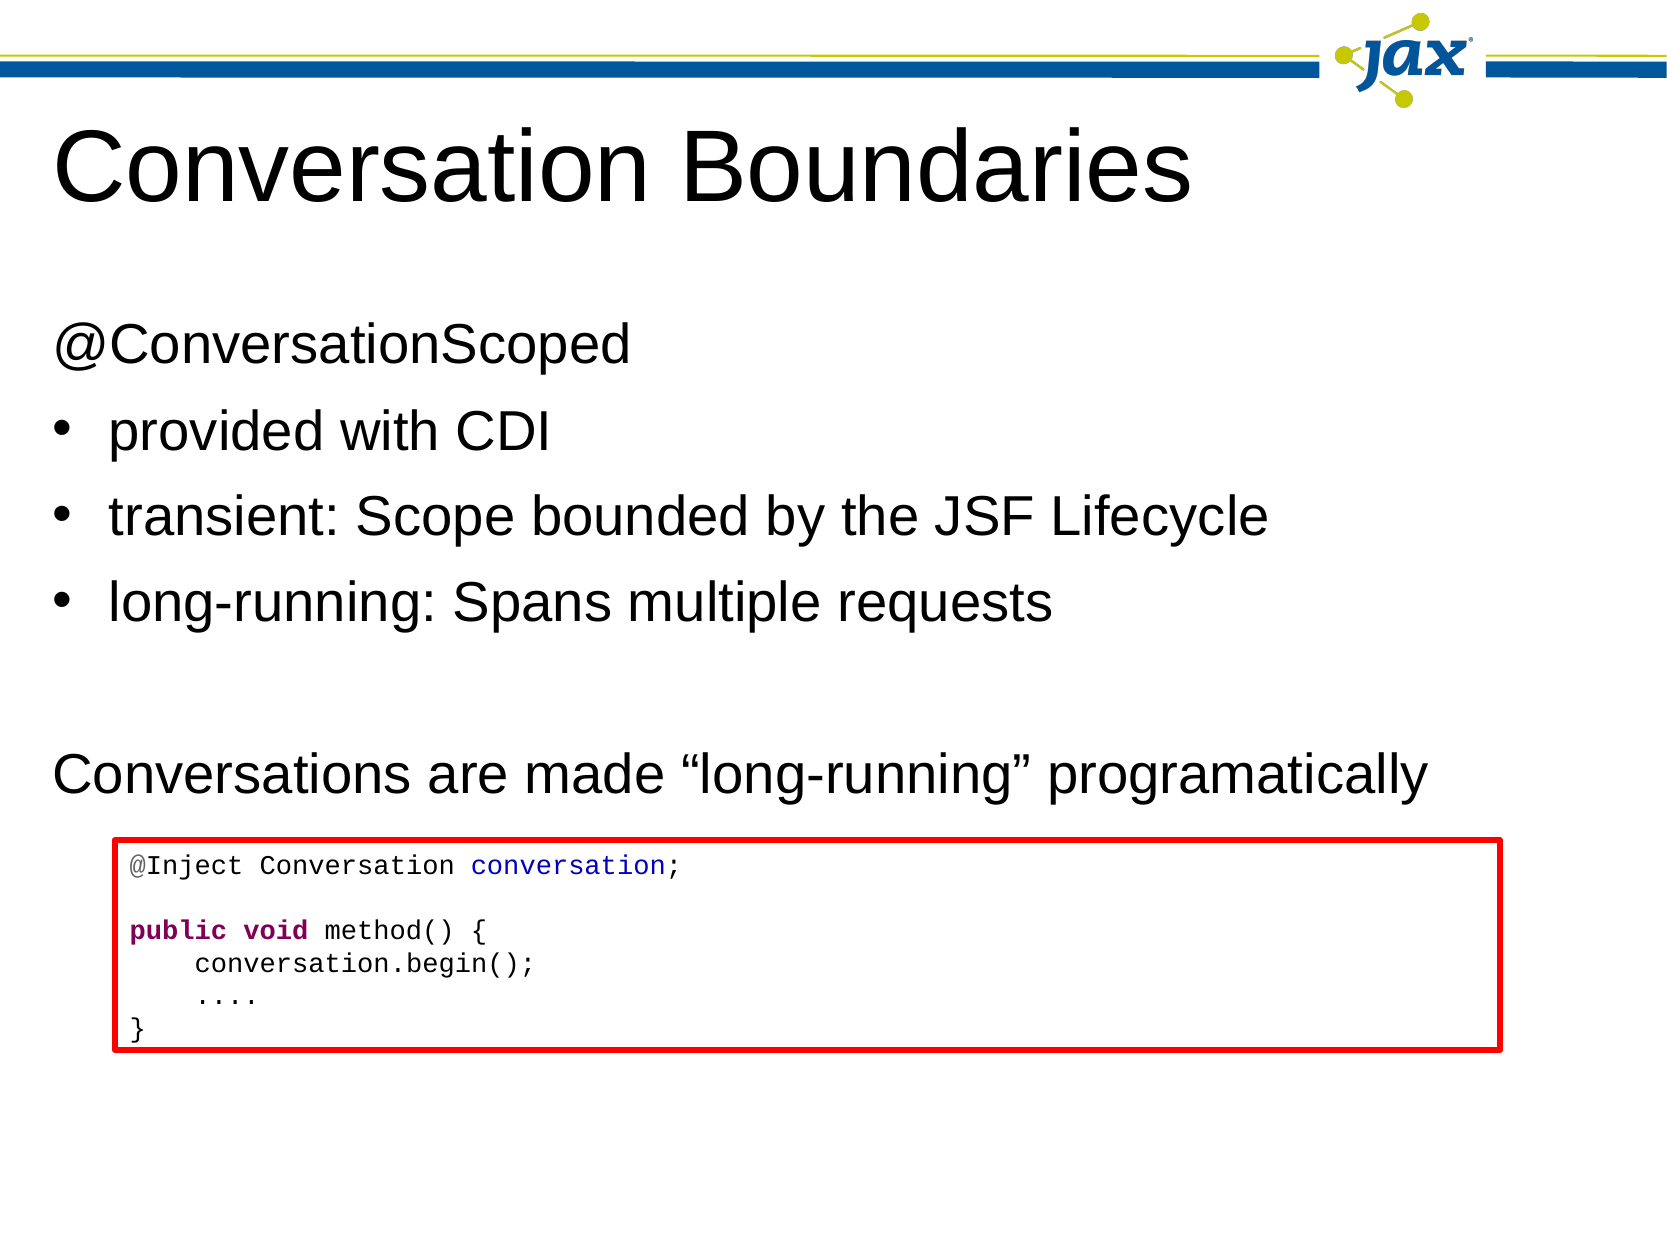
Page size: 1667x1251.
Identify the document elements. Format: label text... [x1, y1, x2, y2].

list @ConversationScoped provided with CDI transient: Scope bounded by the JSF Lifecycle long-running: Spans multiple requests Conversations are made “long-running” programatically [37, 300, 1613, 1126]
picture [1335, 13, 1473, 91]
title Conversation Boundaries [37, 91, 1651, 230]
